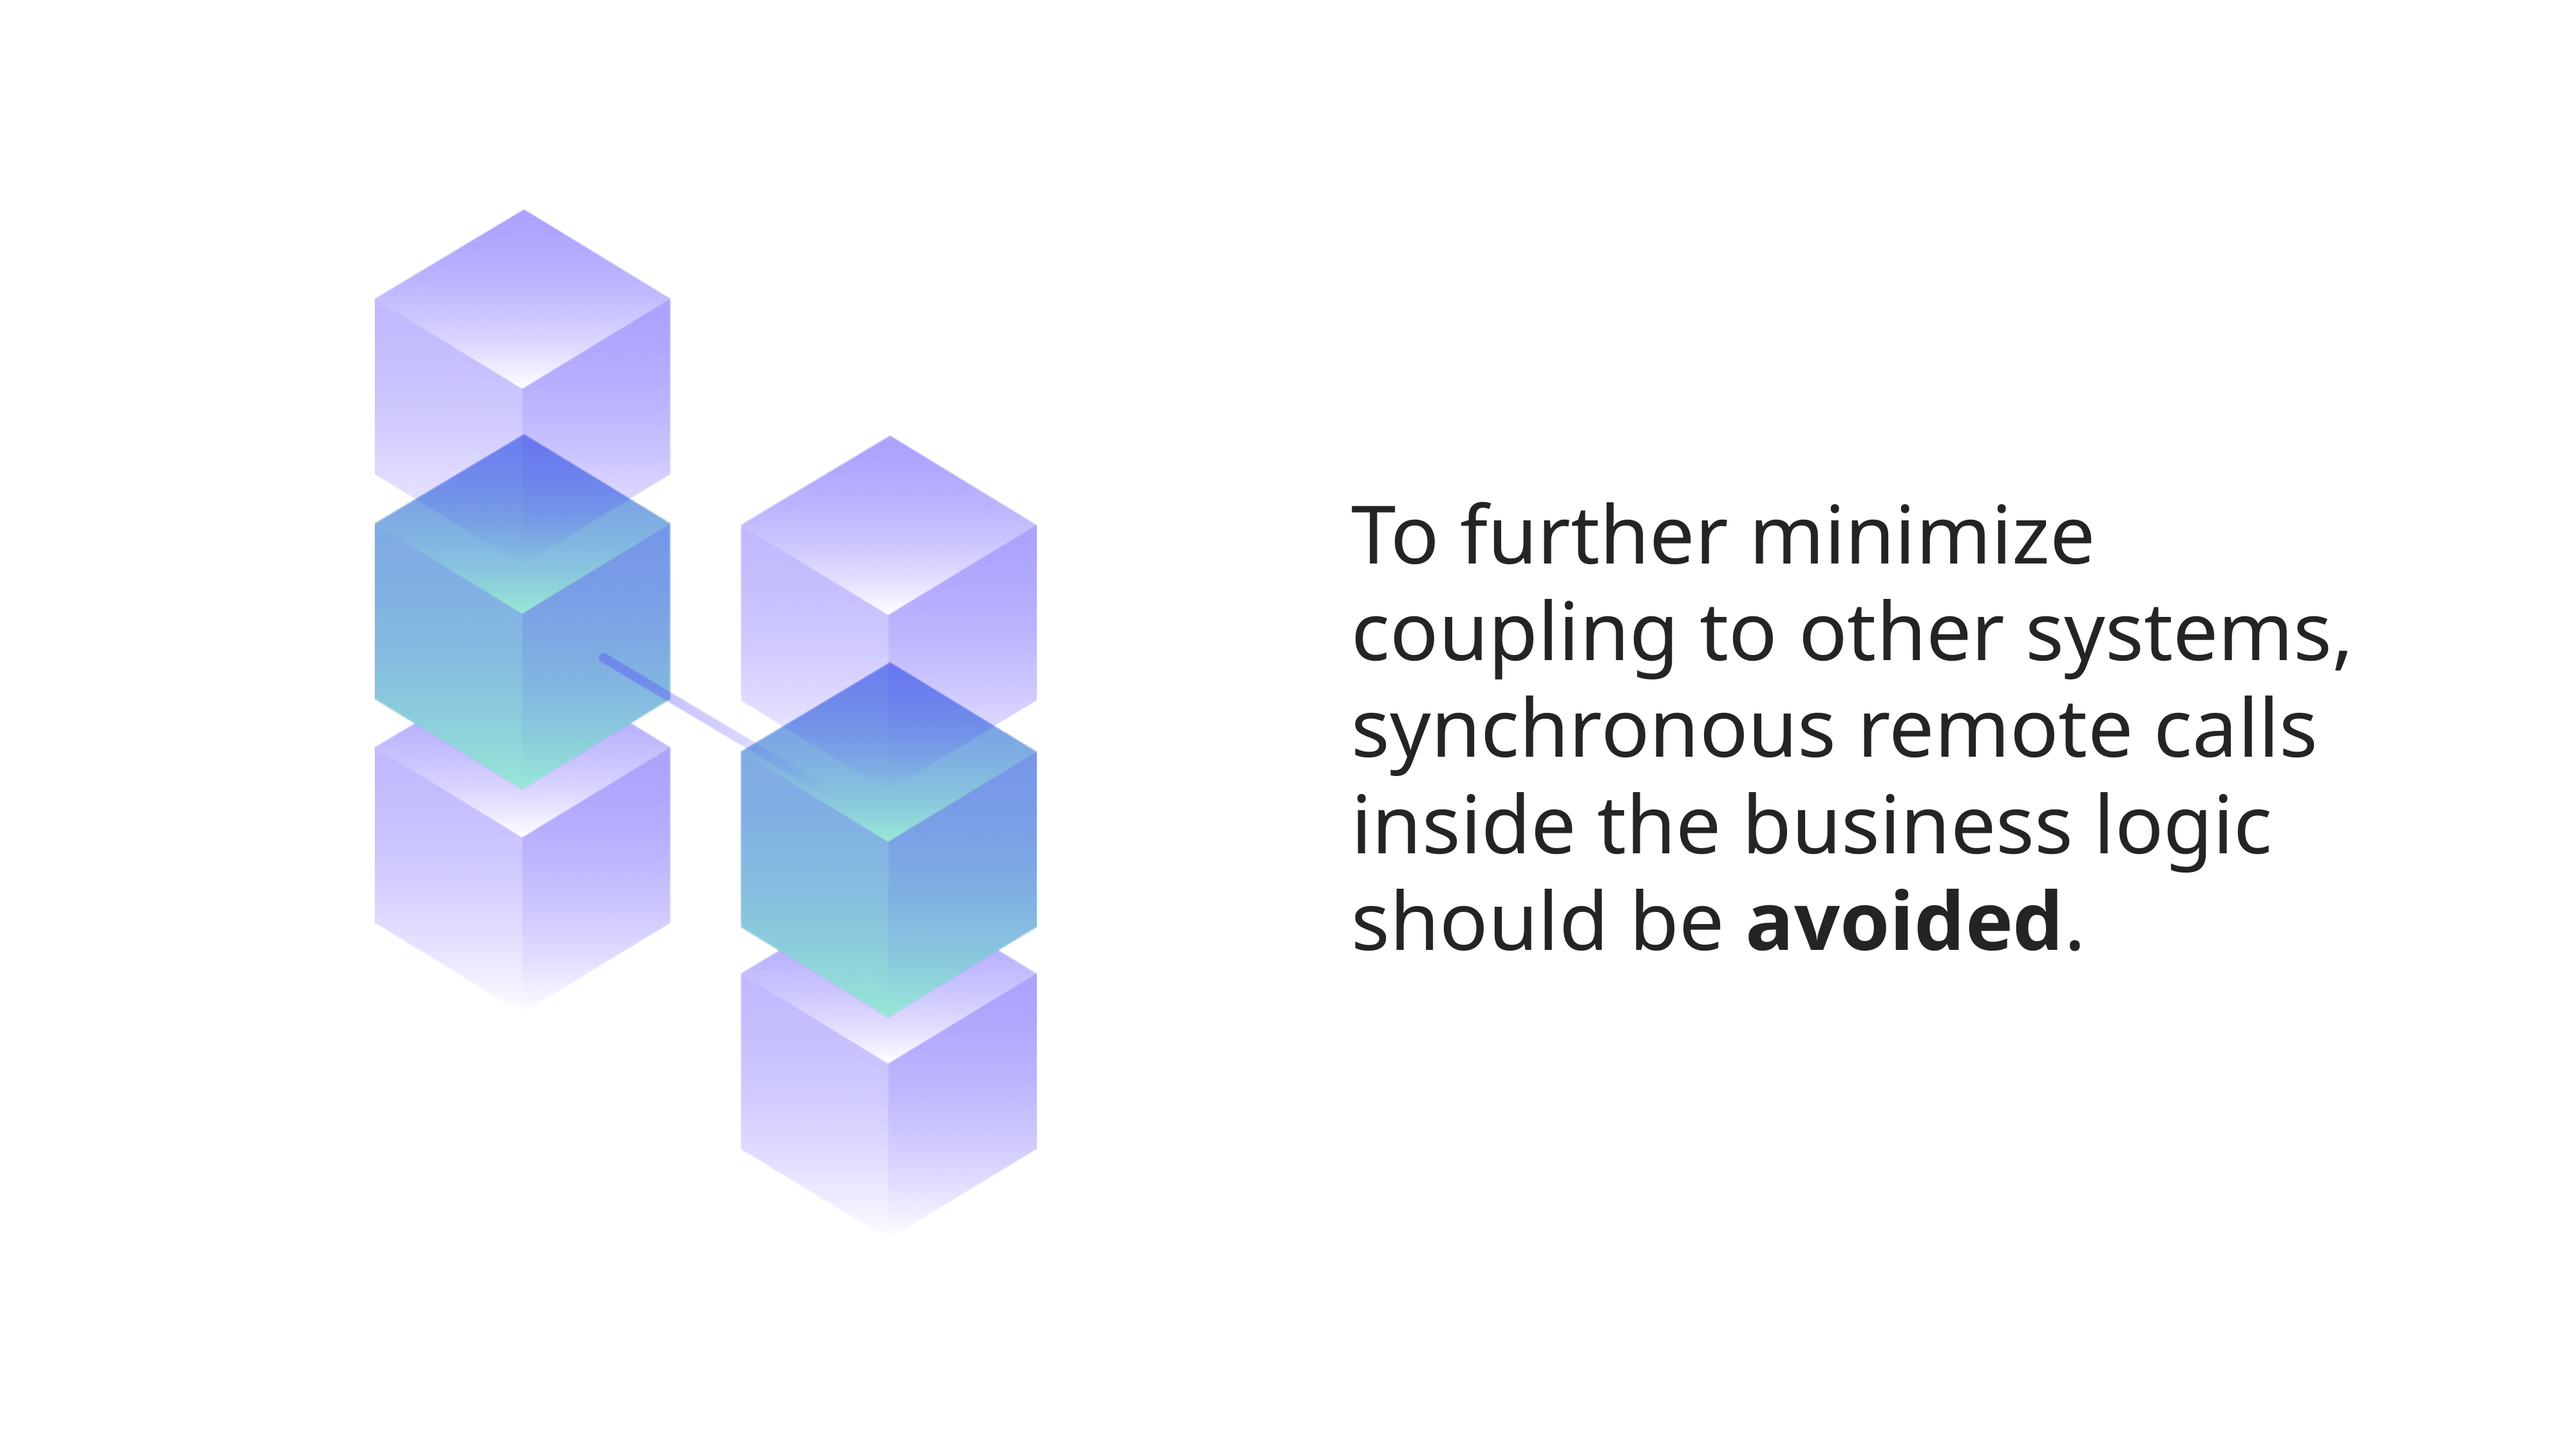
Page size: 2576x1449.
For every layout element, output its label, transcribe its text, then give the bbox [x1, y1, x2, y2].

picture [375, 209, 1037, 1240]
list To further minimize coupling to other systems, synchronous remote calls inside the business logic should be avoided. [1351, 127, 2423, 1322]
